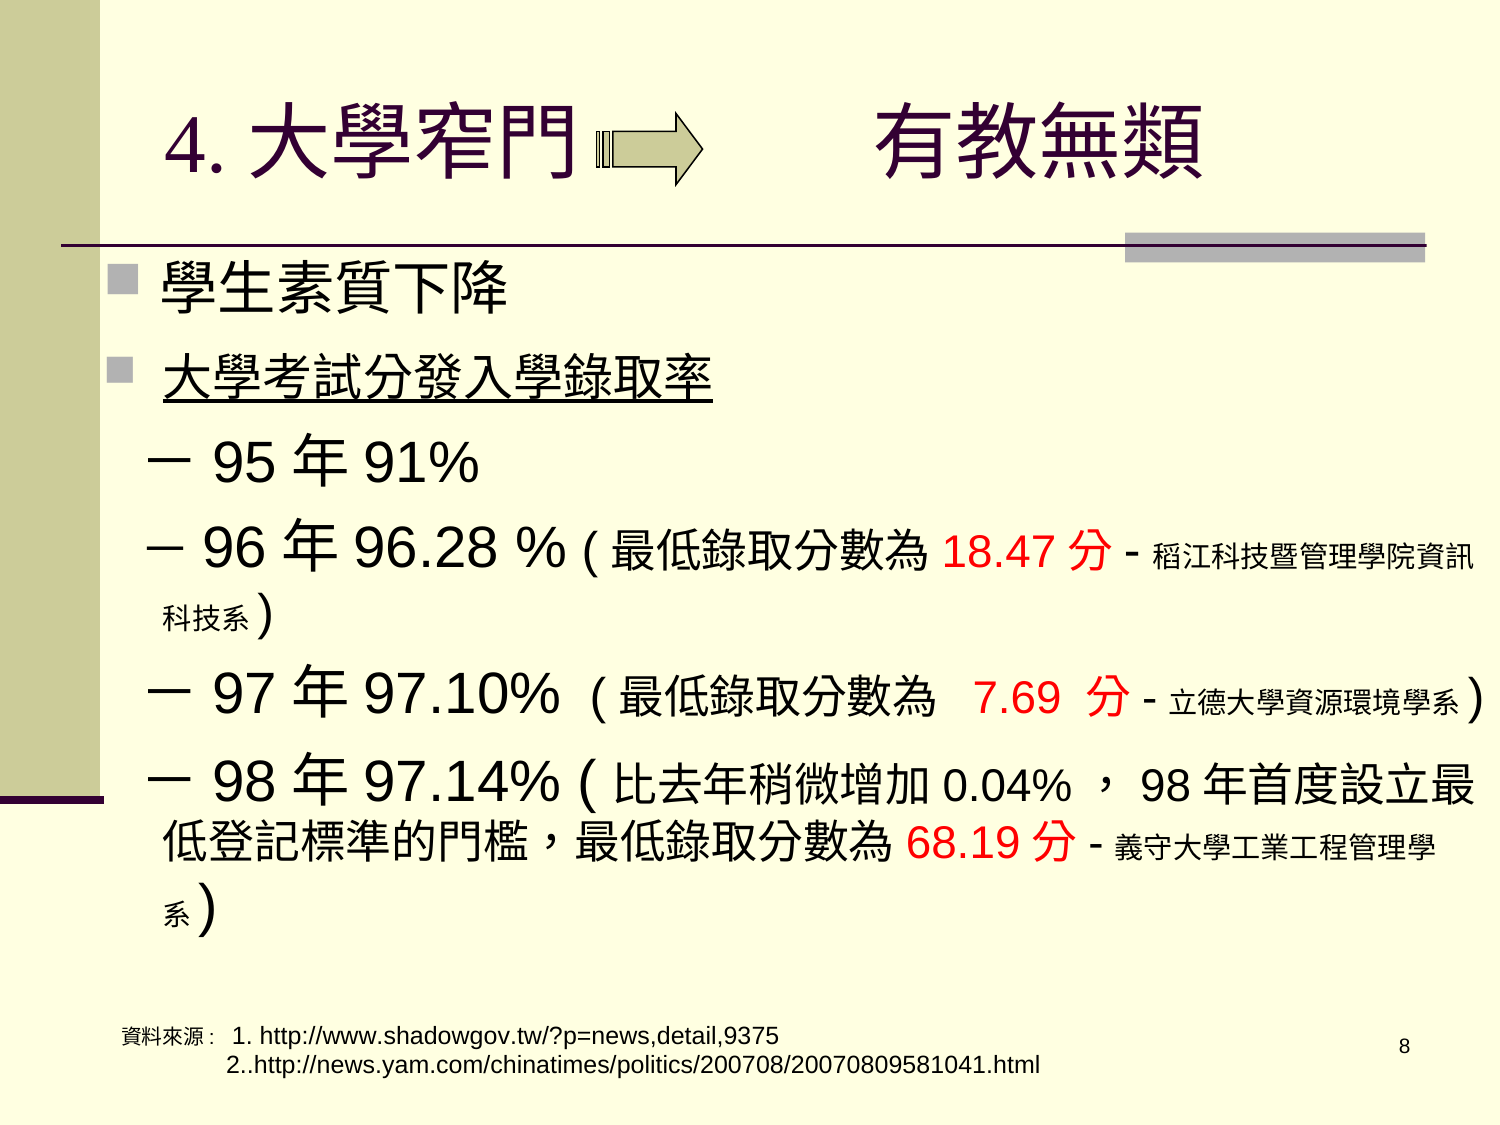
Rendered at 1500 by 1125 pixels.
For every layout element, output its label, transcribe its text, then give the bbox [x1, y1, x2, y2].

list 學生素質下降 [88, 243, 1364, 338]
text_box 資料來源: 1. http://www.shadowgov.tw/?p=news,detail,9375 2..http://news.yam.com/chinatimes/politics/200708/20070809581041.html 3.http://www.handlink-rec.com/index.php/viewnews-26170.html [106, 1011, 1424, 1125]
text_box [596, 131, 600, 167]
title 4.大學窄門 有教無類 [150, 45, 1426, 234]
text_box [603, 131, 610, 167]
text_box [612, 113, 703, 185]
text_box 大學考試分發入學錄取率 －95年91% －96年96.28 % (最低錄取分數為18.47分-稻江科技暨管理學院資訊科技系) －97年97.10% (最低錄取分數為 7.69 分-立德大學資源環境學系) －98年97.14% (比去年稍微增加0.04%，98年首度設立最低登記標準的門檻，最低錄取分數為68.19分-義守大學工業工程管理學系) [88, 338, 1500, 988]
